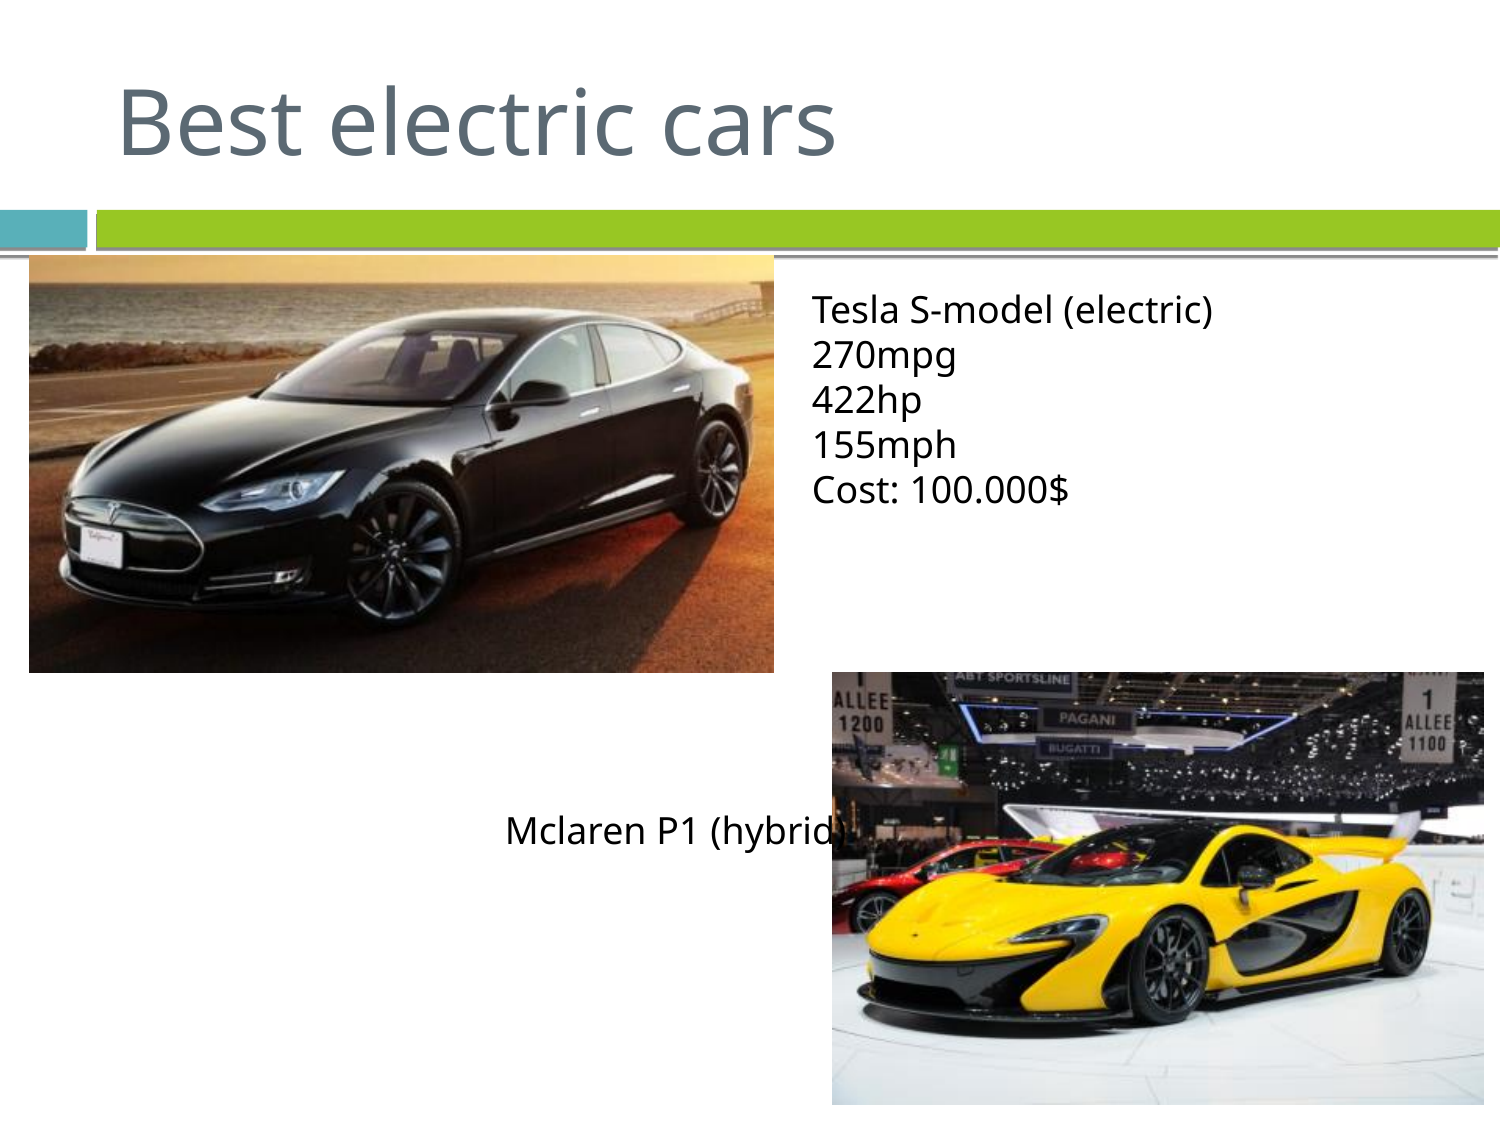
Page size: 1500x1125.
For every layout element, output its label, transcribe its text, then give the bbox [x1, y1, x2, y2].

text_box Mclaren P1 (hybrid) [490, 799, 1282, 950]
picture [29, 255, 774, 673]
text_box Tesla S-model (electric) 270mpg 422hp 155mph Cost: 100.000$ [797, 278, 1459, 564]
picture [832, 672, 1484, 1105]
title Best electric cars [100, 37, 1438, 200]
